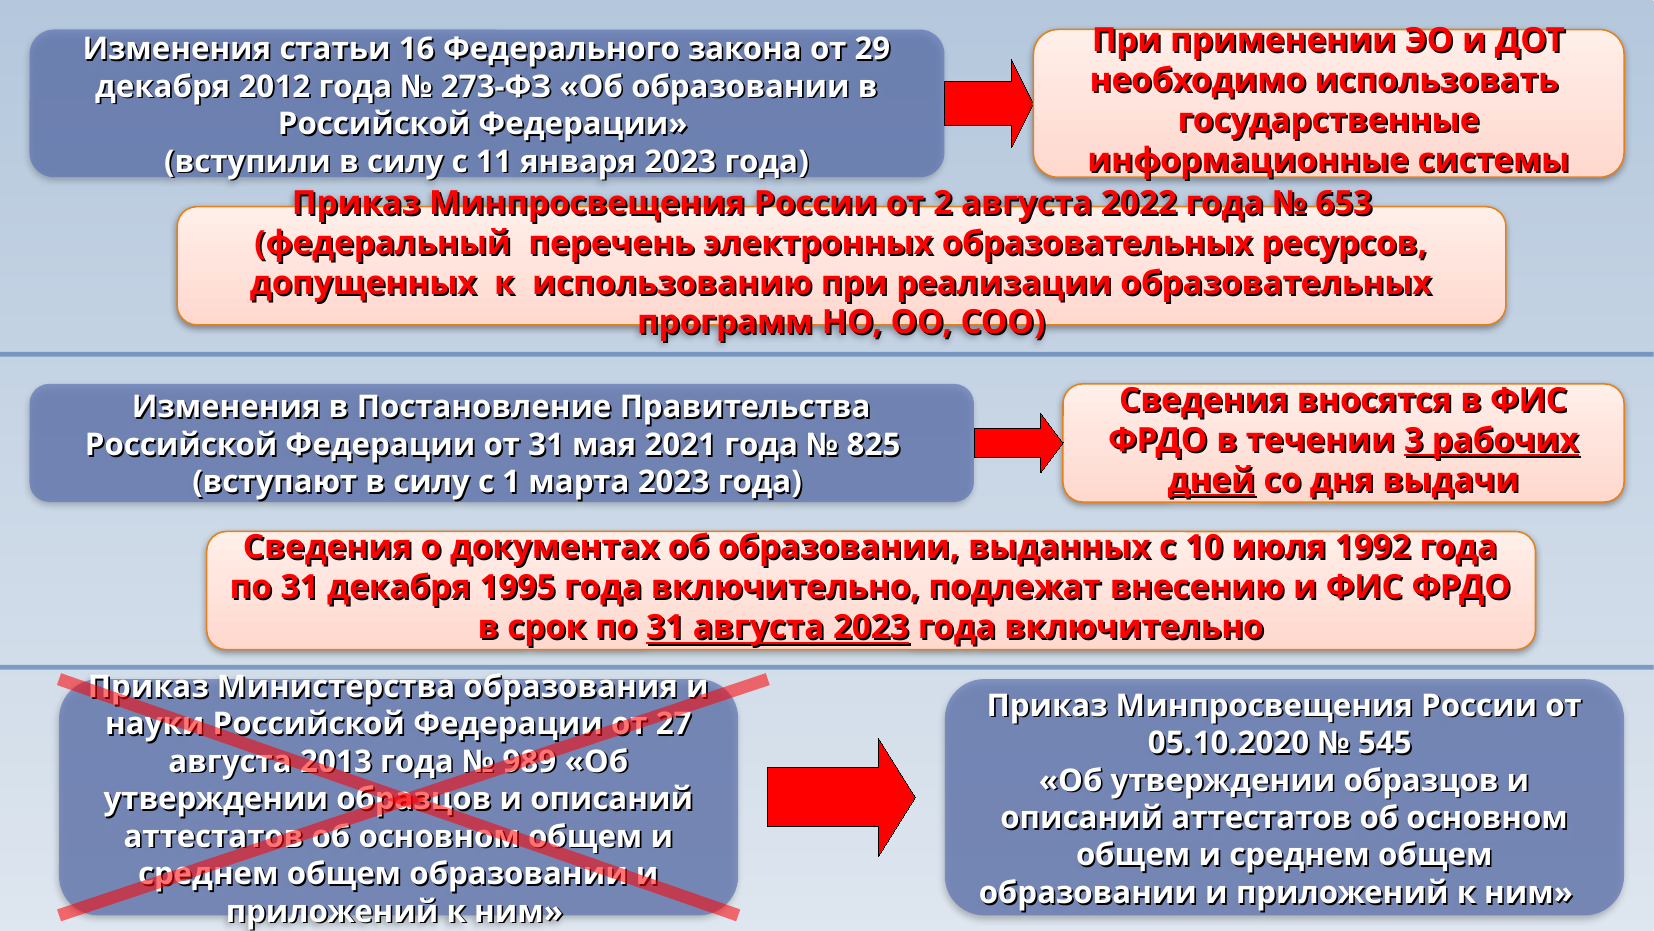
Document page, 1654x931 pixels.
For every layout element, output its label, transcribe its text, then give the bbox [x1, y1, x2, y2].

text_box Сведения о документах об образовании, выданных с 10 июля 1992 года по 31 декабря 1995 года включительно, подлежат внесению и ФИС ФРДО в срок по 31 августа 2023 года включительно [206, 531, 1536, 650]
text_box [767, 738, 916, 857]
text_box Изменения статьи 16 Федерального закона от 29 декабря 2012 года № 273-ФЗ «Об образовании в Российской Федерации» (вступили в силу с 11 января 2023 года) [29, 29, 945, 178]
text_box Приказ Министерства образования и науки Российской Федерации от 27 августа 2013 года № 989 «Об утверждении образцов и описаний аттестатов об основном общем и среднем общем образовании и приложений к ним» [86, 809, 712, 916]
text_box [944, 59, 1033, 148]
text_box Сведения вносятся в ФИС ФРДО в течении 3 рабочих дней со дня выдачи [1062, 383, 1625, 503]
text_box Приказ Минпросвещения России от 2 августа 2022 года № 653 (федеральный перечень электронных образовательных ресурсов, допущенных к использованию при реализации образовательных программ НО, ОО, СОО) [177, 206, 1506, 325]
text_box Приказ Министерства образования и науки Российской Федерации от 27 августа 2013 года № 989 «Об утверждении образцов и описаний аттестатов об основном общем и среднем общем образовании и приложений к ним» [58, 690, 359, 904]
text_box При применении ЭО и ДОТ необходимо использовать государственные информационные системы [1033, 29, 1625, 178]
text_box Приказ Министерства образования и науки Российской Федерации от 27 августа 2013 года № 989 «Об утверждении образцов и описаний аттестатов об основном общем и среднем общем образовании и приложений к ним» [449, 698, 739, 904]
text_box Приказ Министерства образования и науки Российской Федерации от 27 августа 2013 года № 989 «Об утверждении образцов и описаний аттестатов об основном общем и среднем общем образовании и приложений к ним» [109, 679, 723, 792]
text_box Изменения в Постановление Правительства Российской Федерации от 31 мая 2021 года № 825 (вступают в силу с 1 марта 2023 года) [29, 383, 974, 503]
text_box Приказ Минпросвещения России от 05.10.2020 № 545 «Об утверждении образцов и описаний аттестатов об основном общем и среднем общем образовании и приложений к ним» [944, 679, 1625, 916]
text_box [974, 413, 1064, 473]
